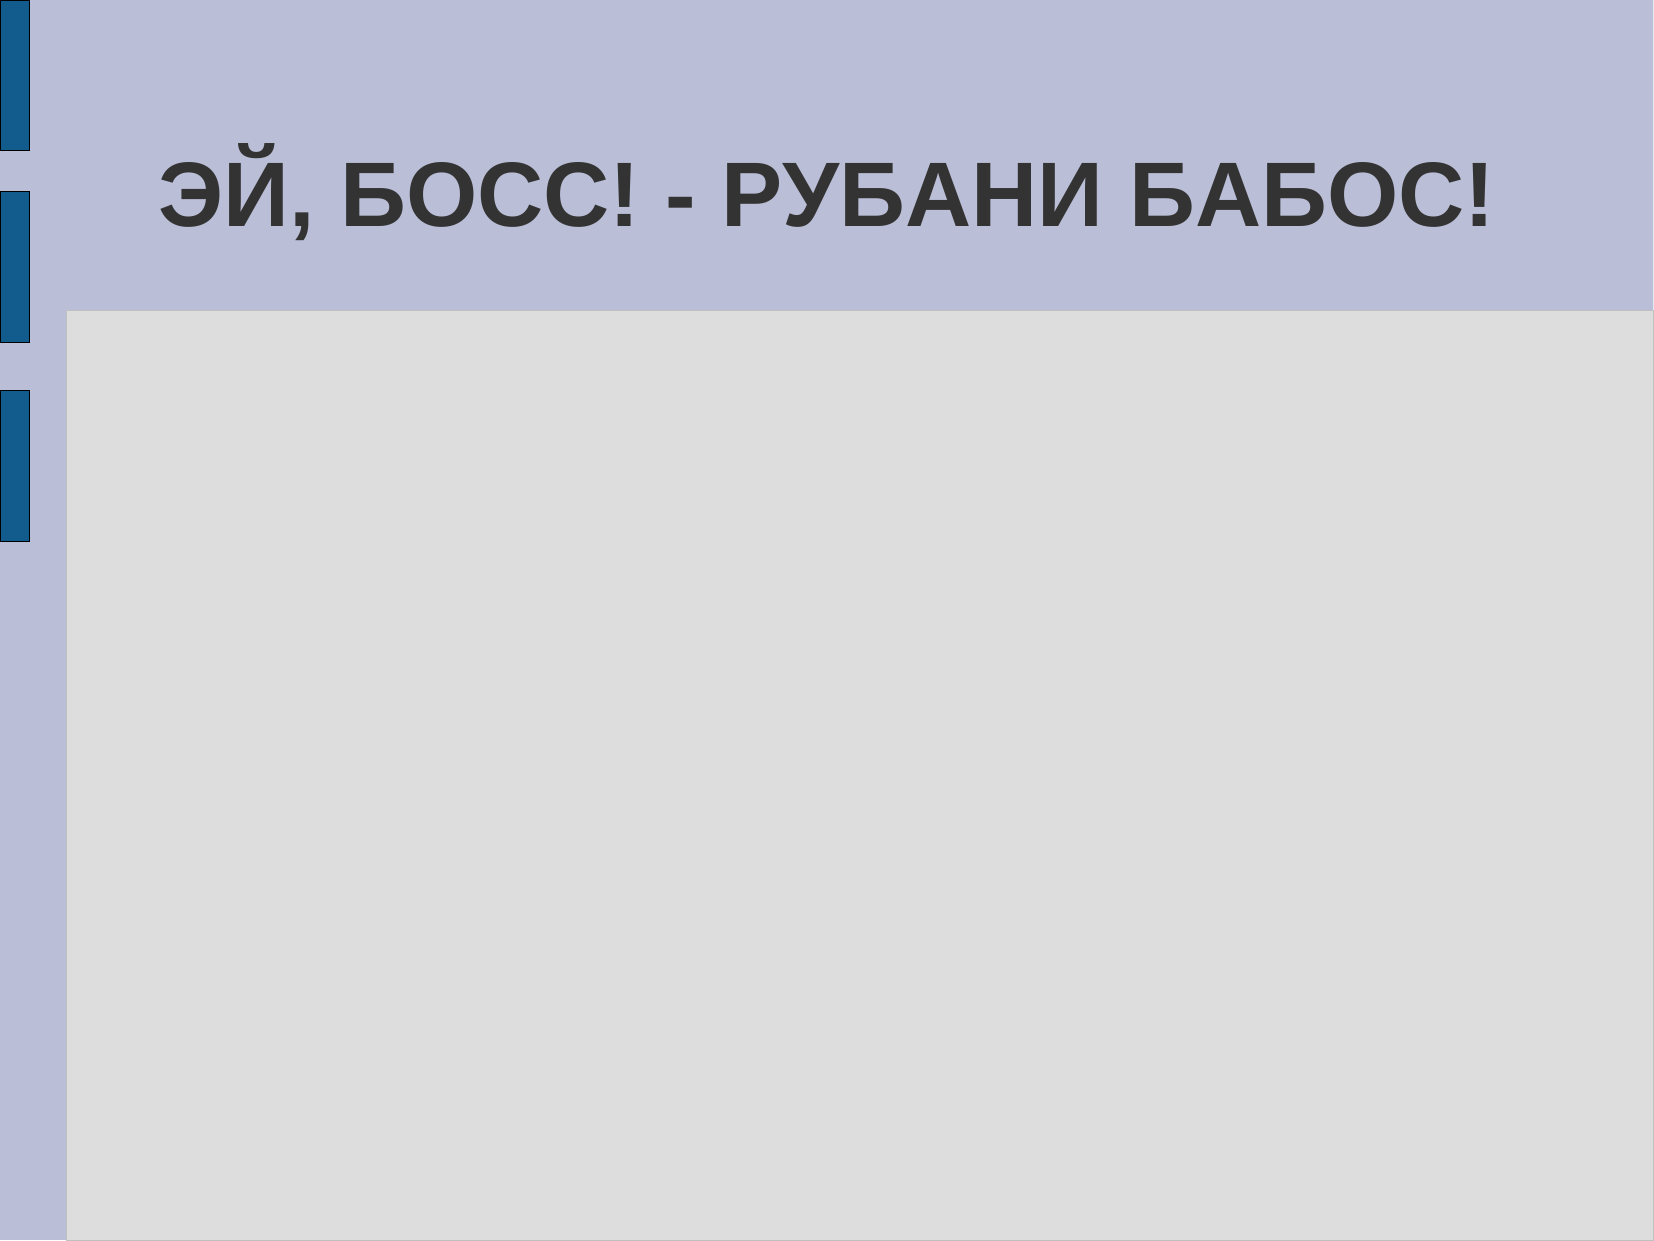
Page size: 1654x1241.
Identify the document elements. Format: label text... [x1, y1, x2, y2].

title ЭЙ, БОСС! - РУБАНИ БАБОС! [121, 91, 1534, 299]
